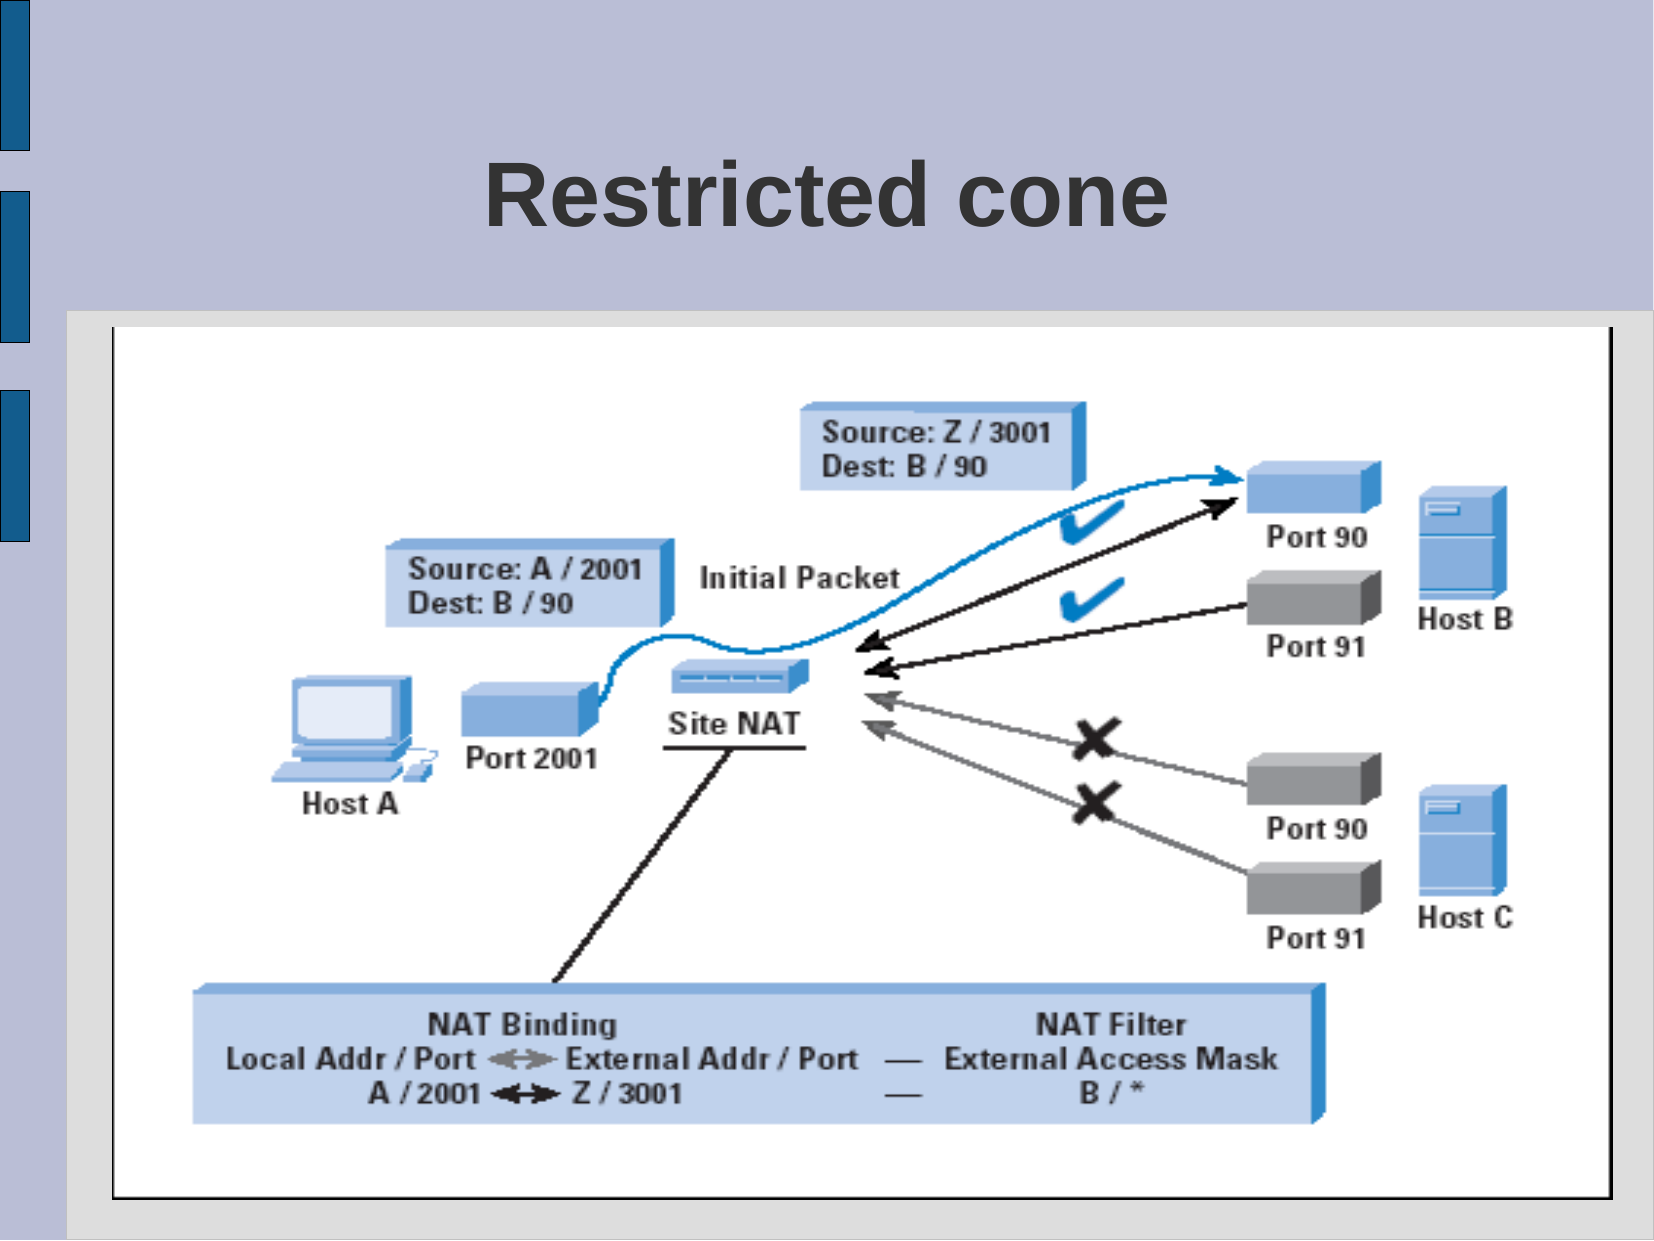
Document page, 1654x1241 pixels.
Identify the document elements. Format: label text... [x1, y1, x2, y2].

title Restricted cone [121, 91, 1534, 299]
picture [112, 327, 1613, 1200]
